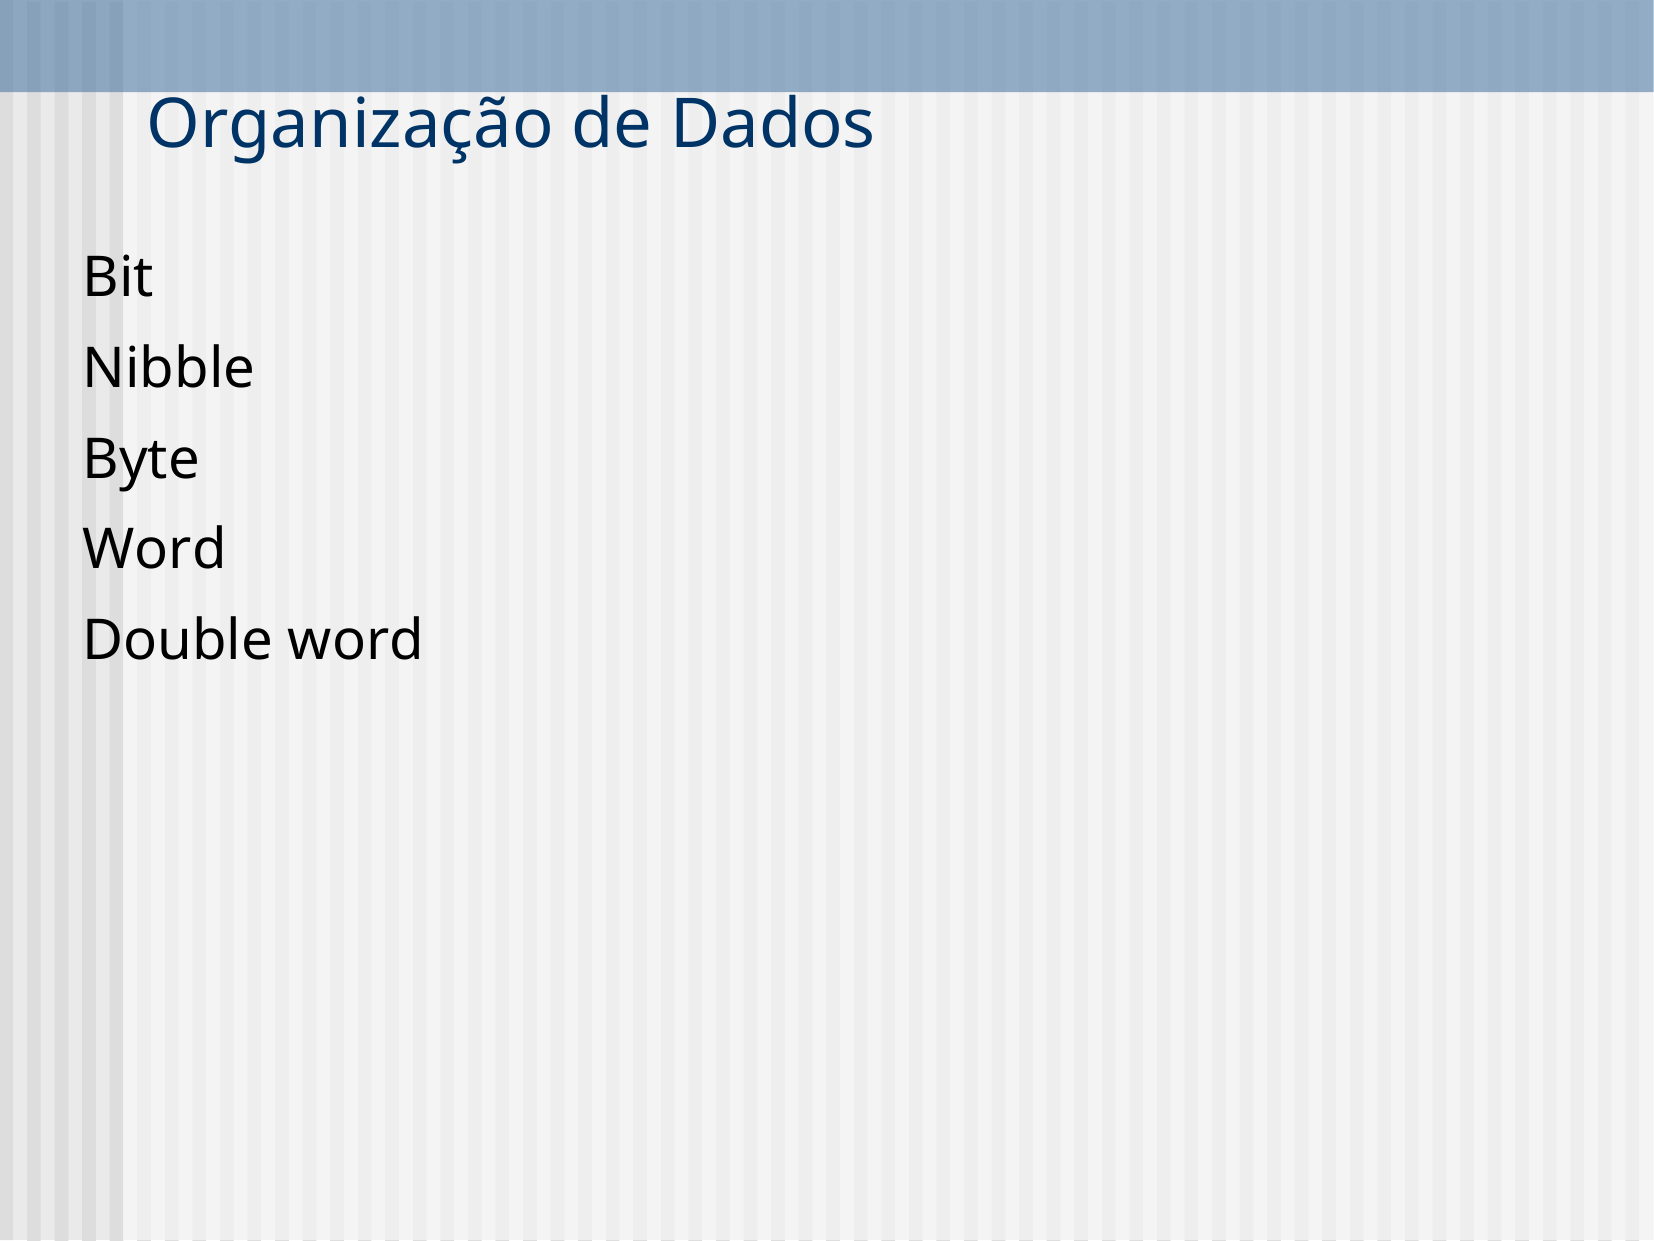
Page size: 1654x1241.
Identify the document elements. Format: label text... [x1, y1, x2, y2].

title Organização de Dados [146, 36, 1536, 204]
list Bit Nibble Byte Word Double word [82, 236, 1571, 1094]
